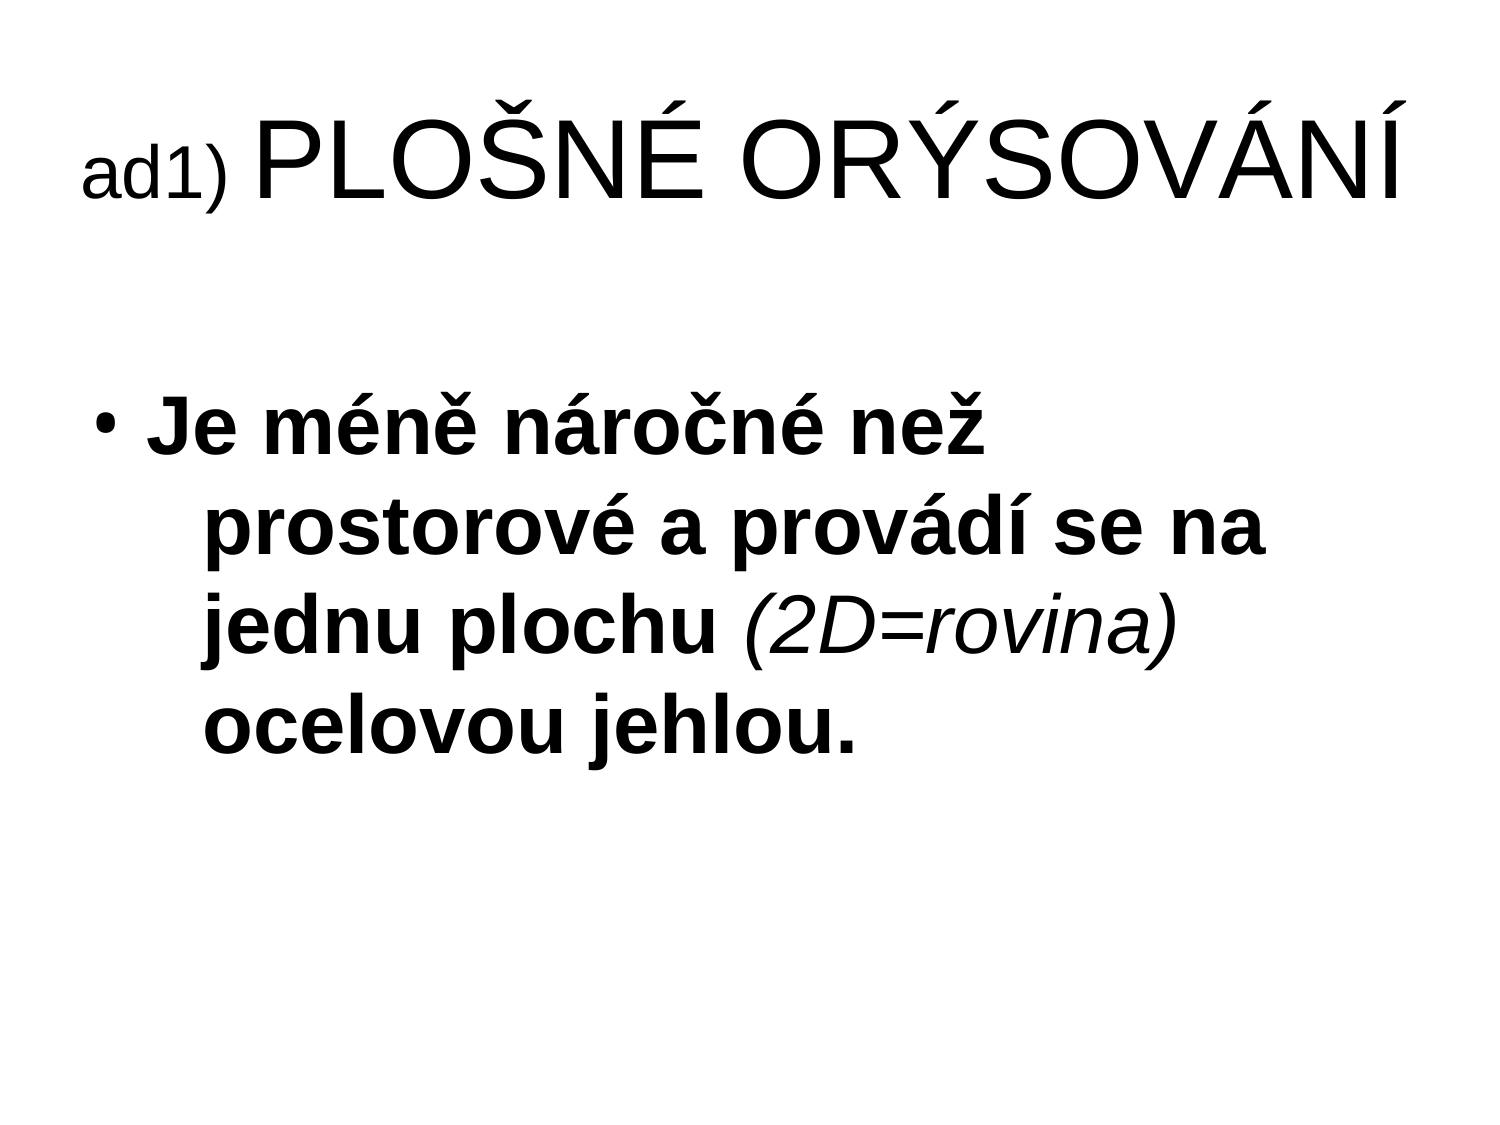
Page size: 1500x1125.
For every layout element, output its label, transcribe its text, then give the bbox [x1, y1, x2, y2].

title ad1) PLOŠNÉ ORÝSOVÁNÍ [0, 45, 1488, 263]
list Je méně náročné než prostorové a provádí se na jednu plochu (2D=rovina) ocelovou jehlou. [75, 262, 1426, 1005]
